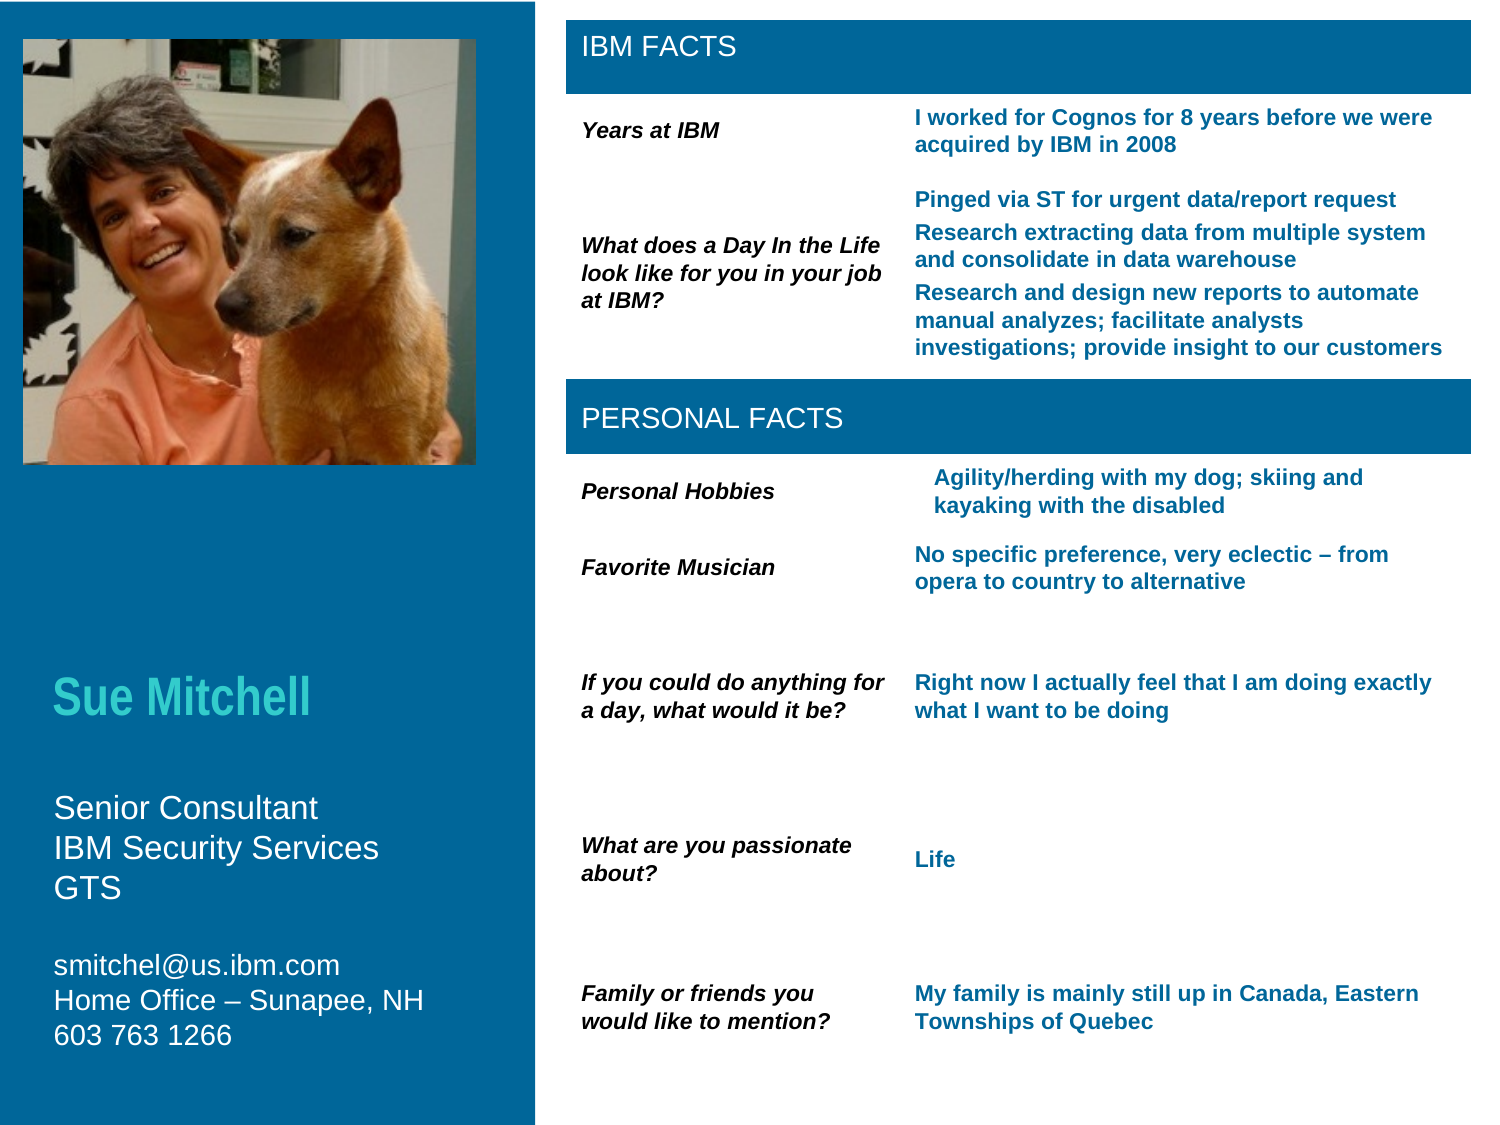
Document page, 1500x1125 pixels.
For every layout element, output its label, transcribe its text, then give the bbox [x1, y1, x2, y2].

table_cell If you could do anything for a day, what would it be? [566, 607, 900, 784]
table_cell Favorite Musician [566, 526, 900, 607]
table_cell Life [900, 784, 1471, 932]
table_cell Agility/herding with my dog; skiing and kayaking with the disabled [900, 454, 1471, 526]
table_cell Personal Hobbies [566, 454, 900, 526]
table_header IBM FACTS [566, 20, 1471, 94]
table_cell My family is mainly still up in Canada, Eastern Townships of Quebec [900, 932, 1471, 1080]
table_cell Family or friends you would like to mention? [566, 932, 900, 1080]
table_cell No specific preference, very eclectic – from opera to country to alternative [900, 526, 1471, 607]
table_cell Right now I actually feel that I am doing exactly what I want to be doing [900, 607, 1471, 784]
table_cell Years at IBM [566, 94, 900, 165]
text_box Sue Mitchell [37, 646, 478, 742]
table_cell Pinged via ST for urgent data/report request Research extracting data from multiple system and consolidate in data warehouse Research and design new reports to automate manual analyzes; facilitate analysts investigations; provide insight to our customers [900, 165, 1471, 379]
text_box Senior Consultant IBM Security Services GTS smitchel@us.ibm.com Home Office – Sunapee, NH 603 763 1266 [38, 778, 536, 1118]
table_cell I worked for Cognos for 8 years before we were acquired by IBM in 2008 [900, 94, 1471, 165]
picture [24, 40, 475, 464]
table_cell What does a Day In the Life look like for you in your job at IBM? [566, 165, 900, 379]
text_box [0, 1, 536, 1125]
table_cell PERSONAL FACTS [566, 379, 1471, 454]
table_cell What are you passionate about? [566, 784, 900, 932]
